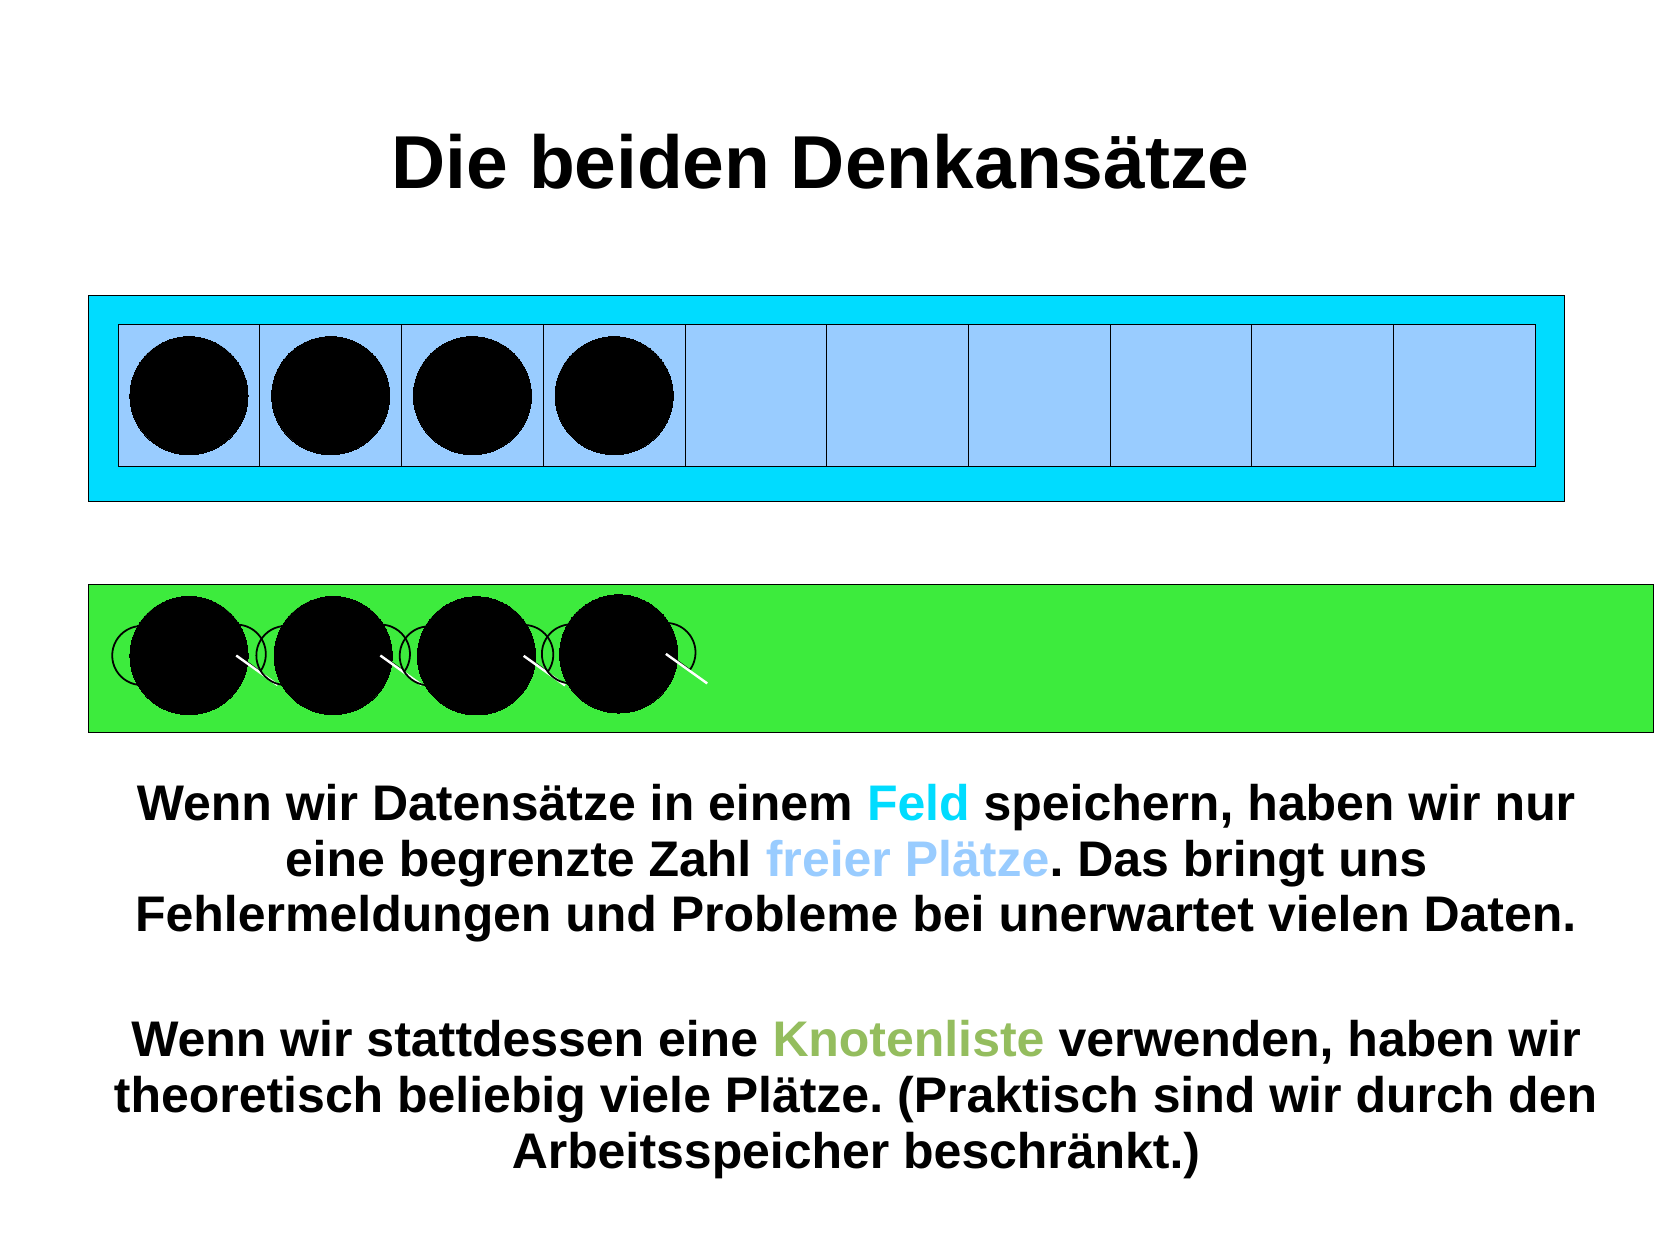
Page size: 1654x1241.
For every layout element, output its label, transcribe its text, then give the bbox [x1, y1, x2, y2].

text_box Wenn wir stattdessen eine Knotenliste verwenden, haben wir theoretisch beliebig viele Plätze. (Praktisch sind wir durch den Arbeitsspeicher beschränkt.) [88, 1003, 1625, 1190]
title Die beiden Denkansätze [76, 118, 1565, 207]
text_box [88, 584, 1654, 733]
text_box [88, 295, 1565, 502]
text_box Wenn wir Datensätze in einem Feld speichern, haben wir nur eine begrenzte Zahl freier Plätze. Das bringt uns Fehlermeldungen und Probleme bei unerwartet vielen Daten. [88, 767, 1625, 954]
